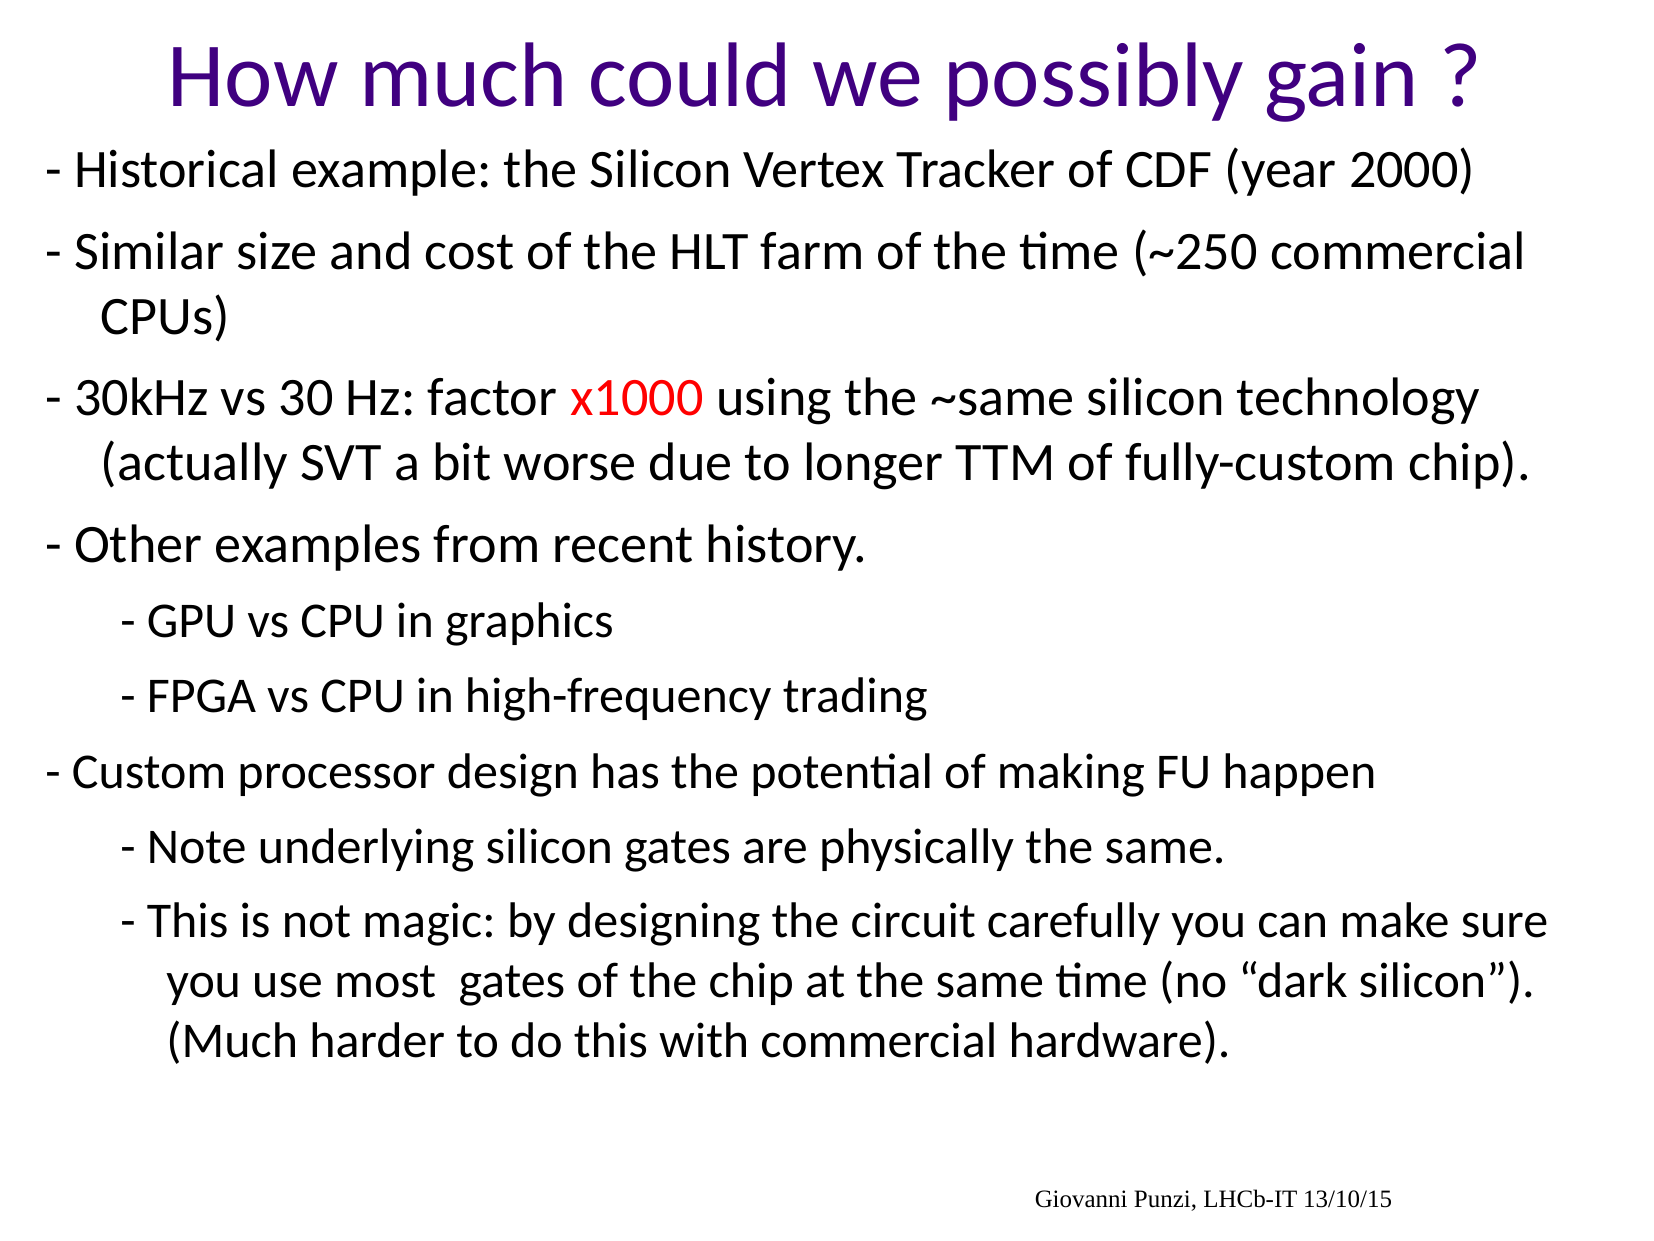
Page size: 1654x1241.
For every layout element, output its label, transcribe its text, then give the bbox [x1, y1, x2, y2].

title How much could we possibly gain ? [82, 7, 1570, 125]
list - Historical example: the Silicon Vertex Tracker of CDF (year 2000) - Similar size and cost of the HLT farm of the time (~250 commercial CPUs) - 30kHz vs 30 Hz: factor x1000 using the ~same silicon technology (actually SVT a bit worse due to longer TTM of fully-custom chip). - Other examples from recent history. - GPU vs CPU in graphics - FPGA vs CPU in high-frequency trading - Custom processor design has the potential of making FU happen - Note underlying silicon gates are physically the same. - This is not magic: by designing the circuit carefully you can make sure you use most gates of the chip at the same time (no “dark silicon”). (Much harder to do this with commercial hardware). [29, 125, 1635, 1241]
